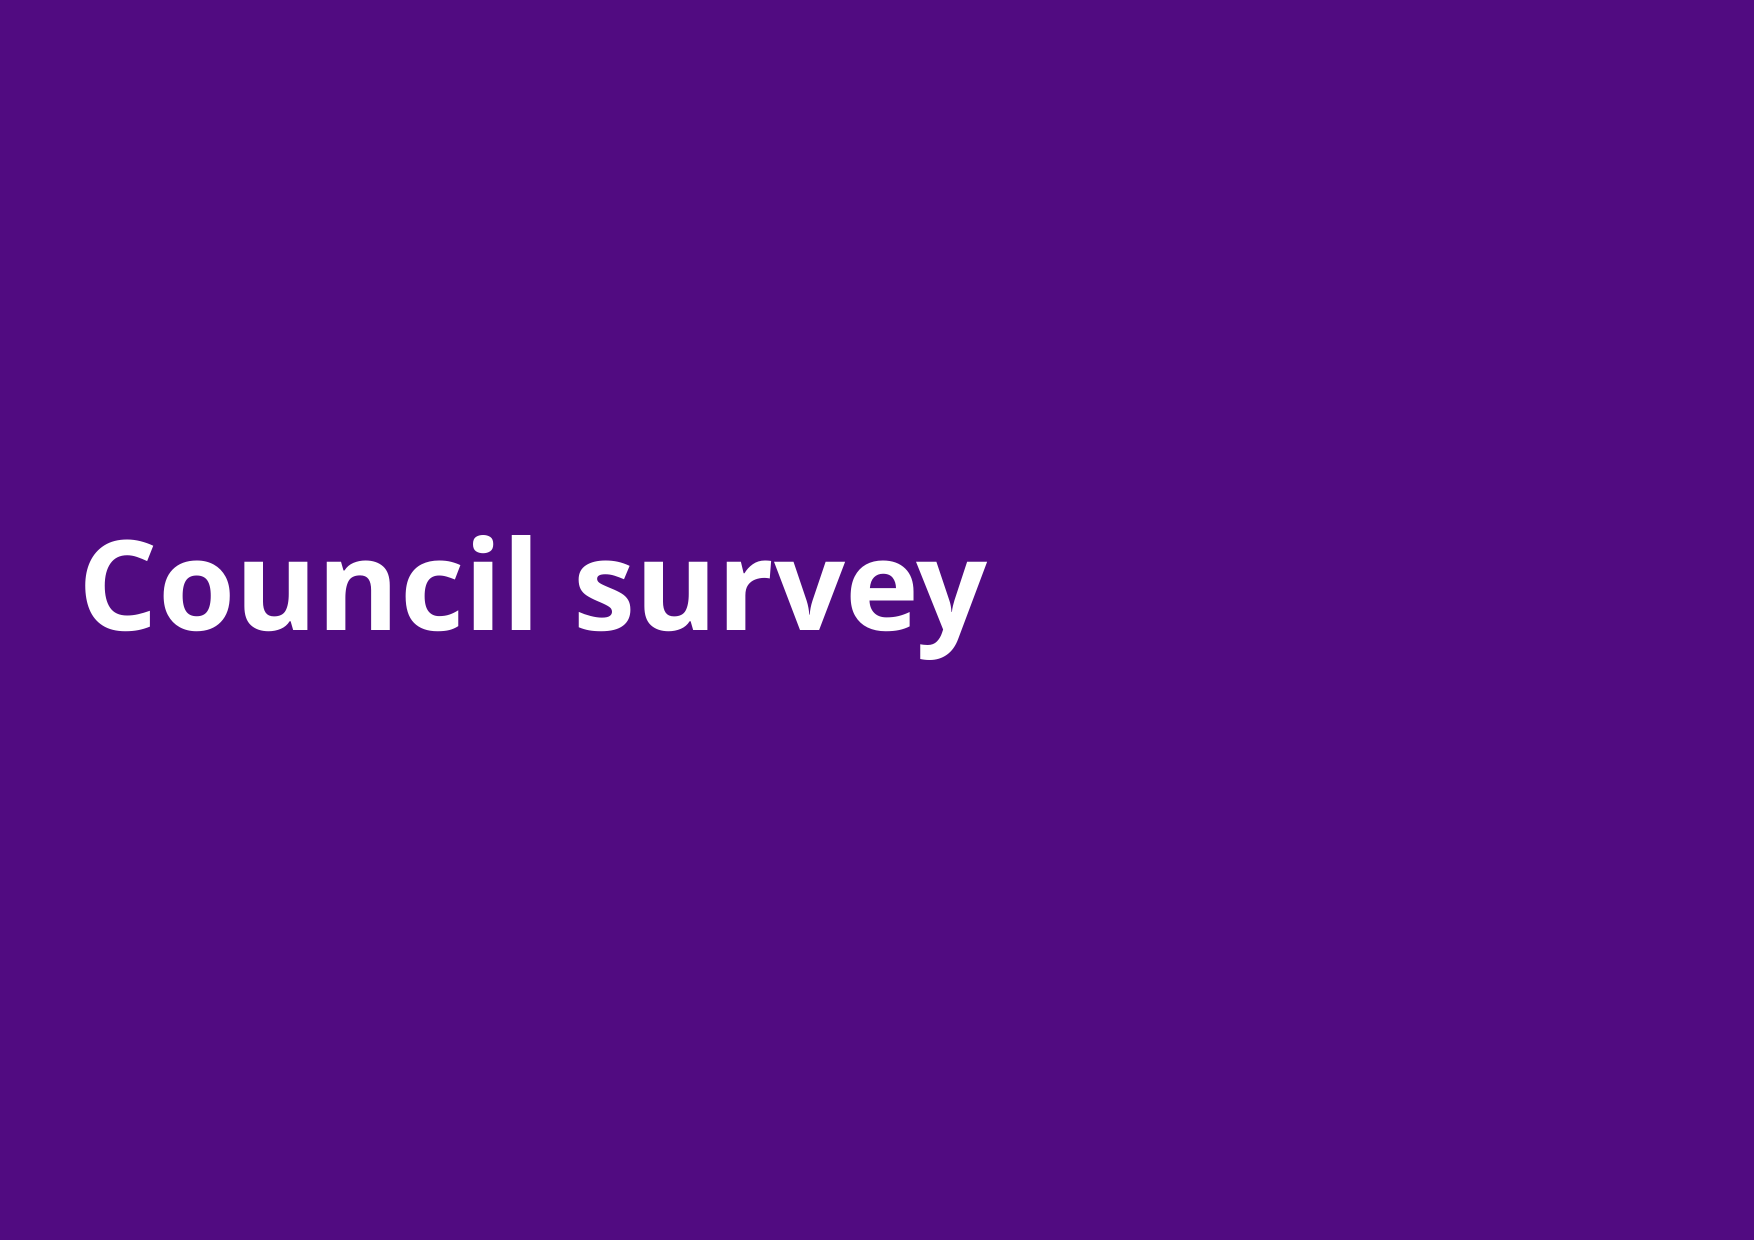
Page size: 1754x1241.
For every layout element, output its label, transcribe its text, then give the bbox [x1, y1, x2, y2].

title Council survey [59, 179, 1695, 675]
